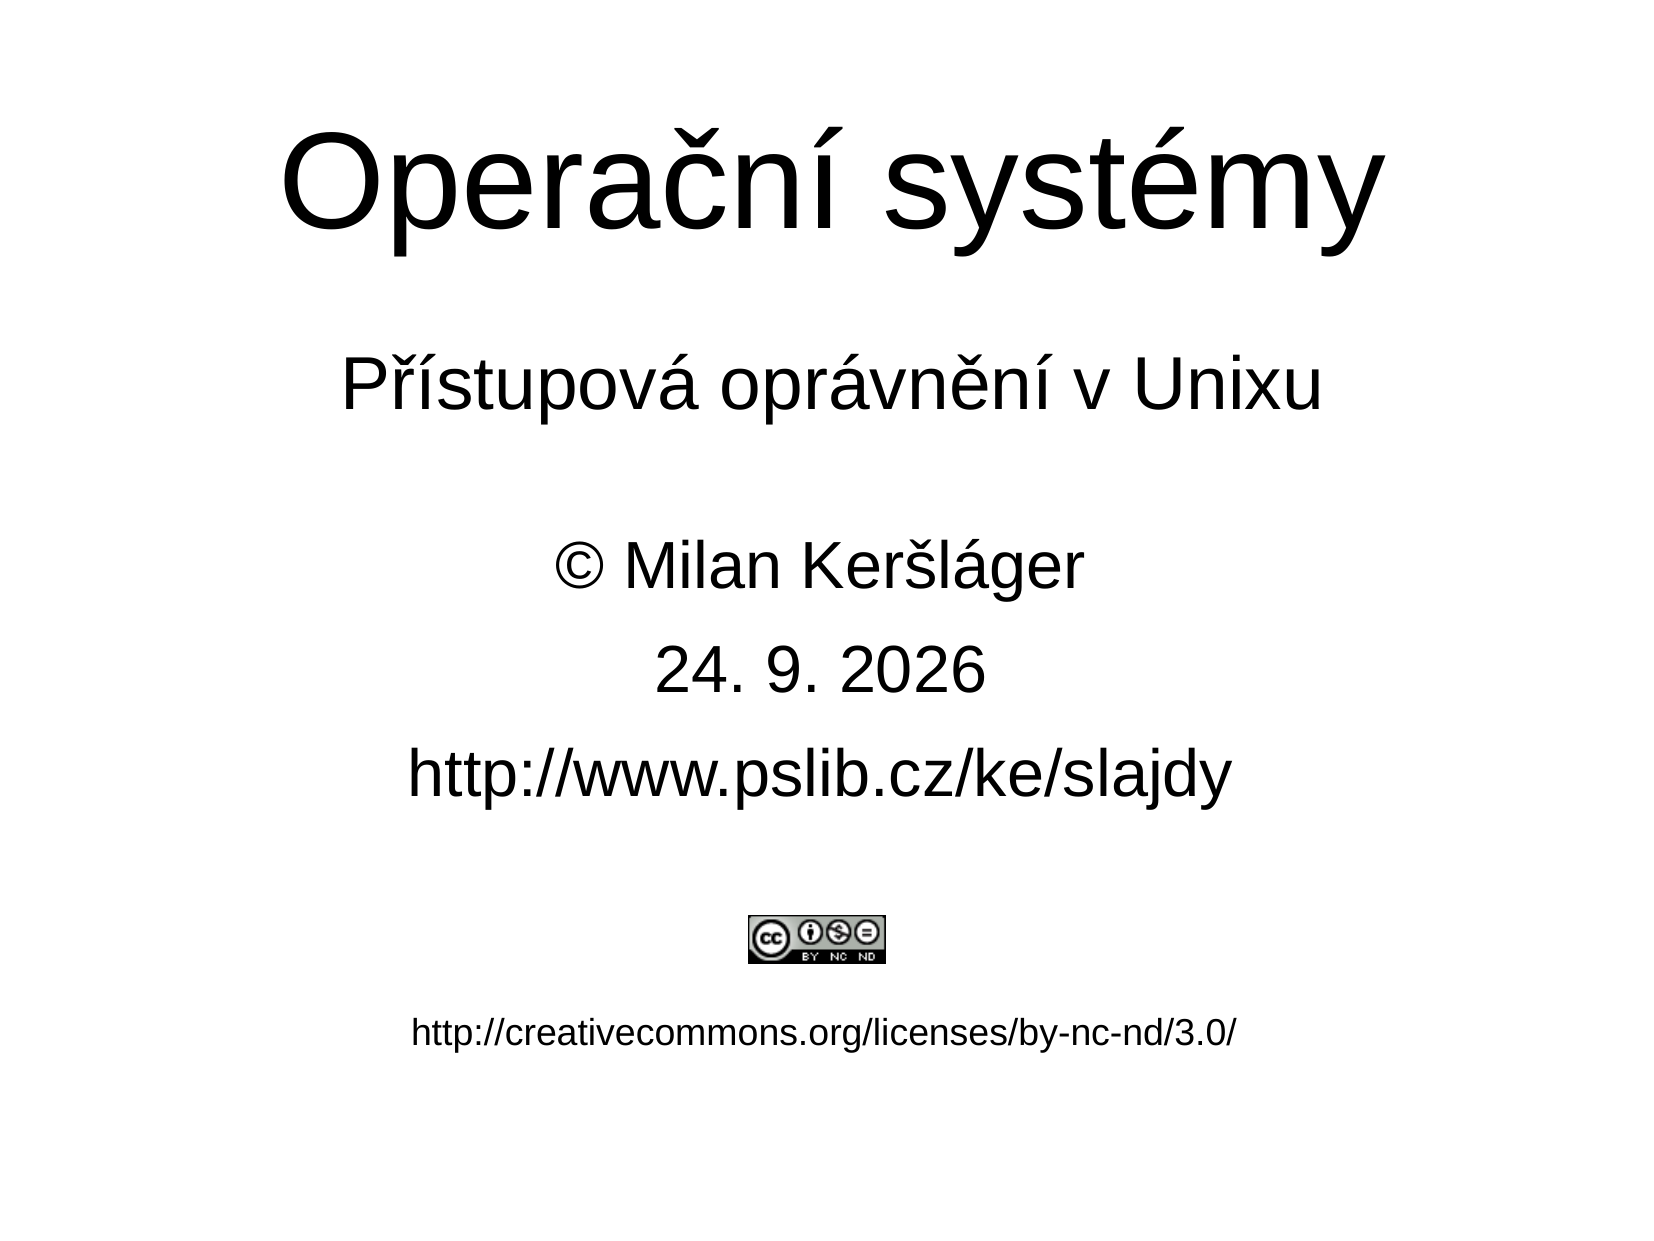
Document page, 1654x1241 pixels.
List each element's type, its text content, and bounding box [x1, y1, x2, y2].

list © Milan Keršláger 27.3.2010 http://www.pslib.cz/ke/slajdy [76, 527, 1565, 916]
text_box http://creativecommons.org/licenses/by-nc-nd/3.0/ [337, 1003, 1312, 1061]
picture [748, 915, 886, 964]
title Operační systémy Přístupová oprávnění v Unixu [88, 50, 1577, 479]
